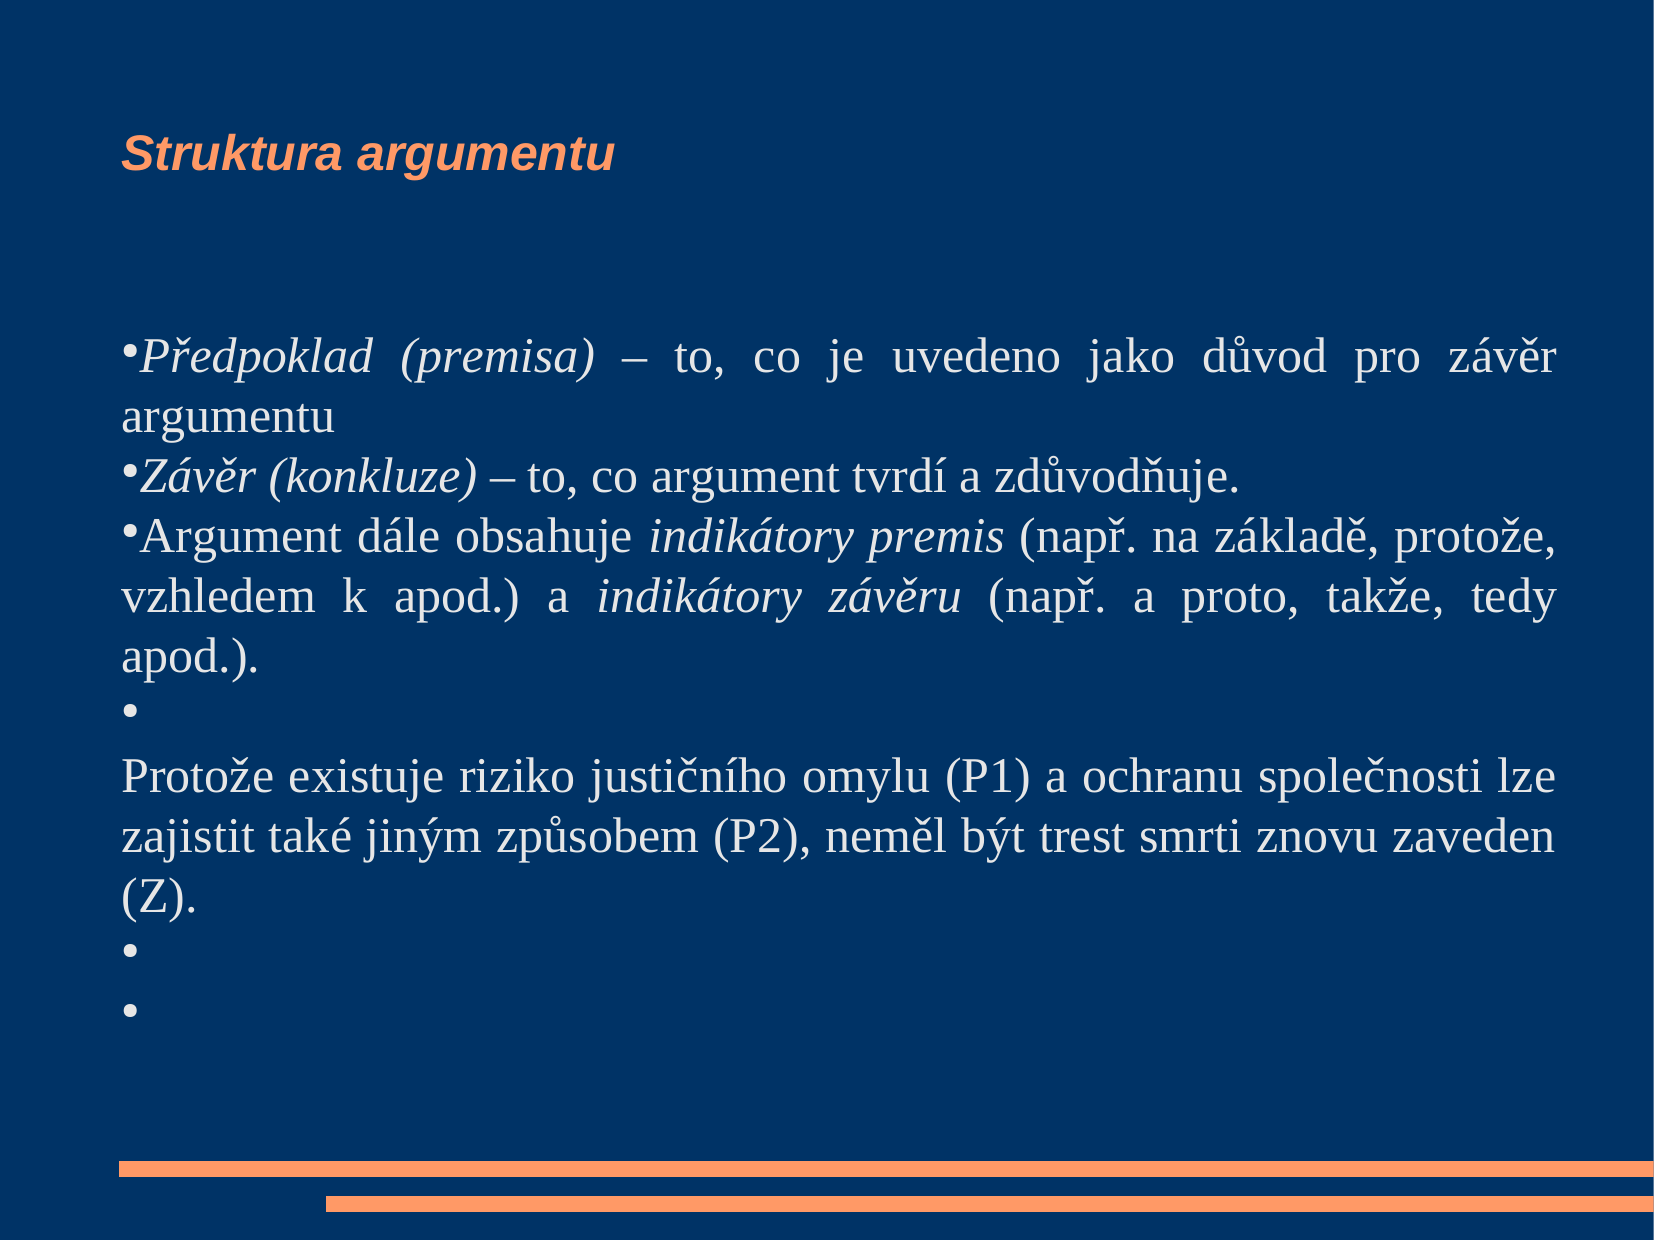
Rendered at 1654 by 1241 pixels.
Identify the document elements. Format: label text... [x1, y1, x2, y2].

title Struktura argumentu [121, 46, 1534, 254]
list Předpoklad (premisa) – to, co je uvedeno jako důvod pro závěr argumentu Závěr (konkluze) – to, co argument tvrdí a zdůvodňuje. Argument dále obsahuje indikátory premis (např. na základě, protože, vzhledem k apod.) a indikátory závěru (např. a proto, takže, tedy apod.). Protože existuje riziko justičního omylu (P1) a ochranu společnosti lze zajistit také jiným způsobem (P2), neměl být trest smrti znovu zaveden (Z). [121, 322, 1561, 1132]
